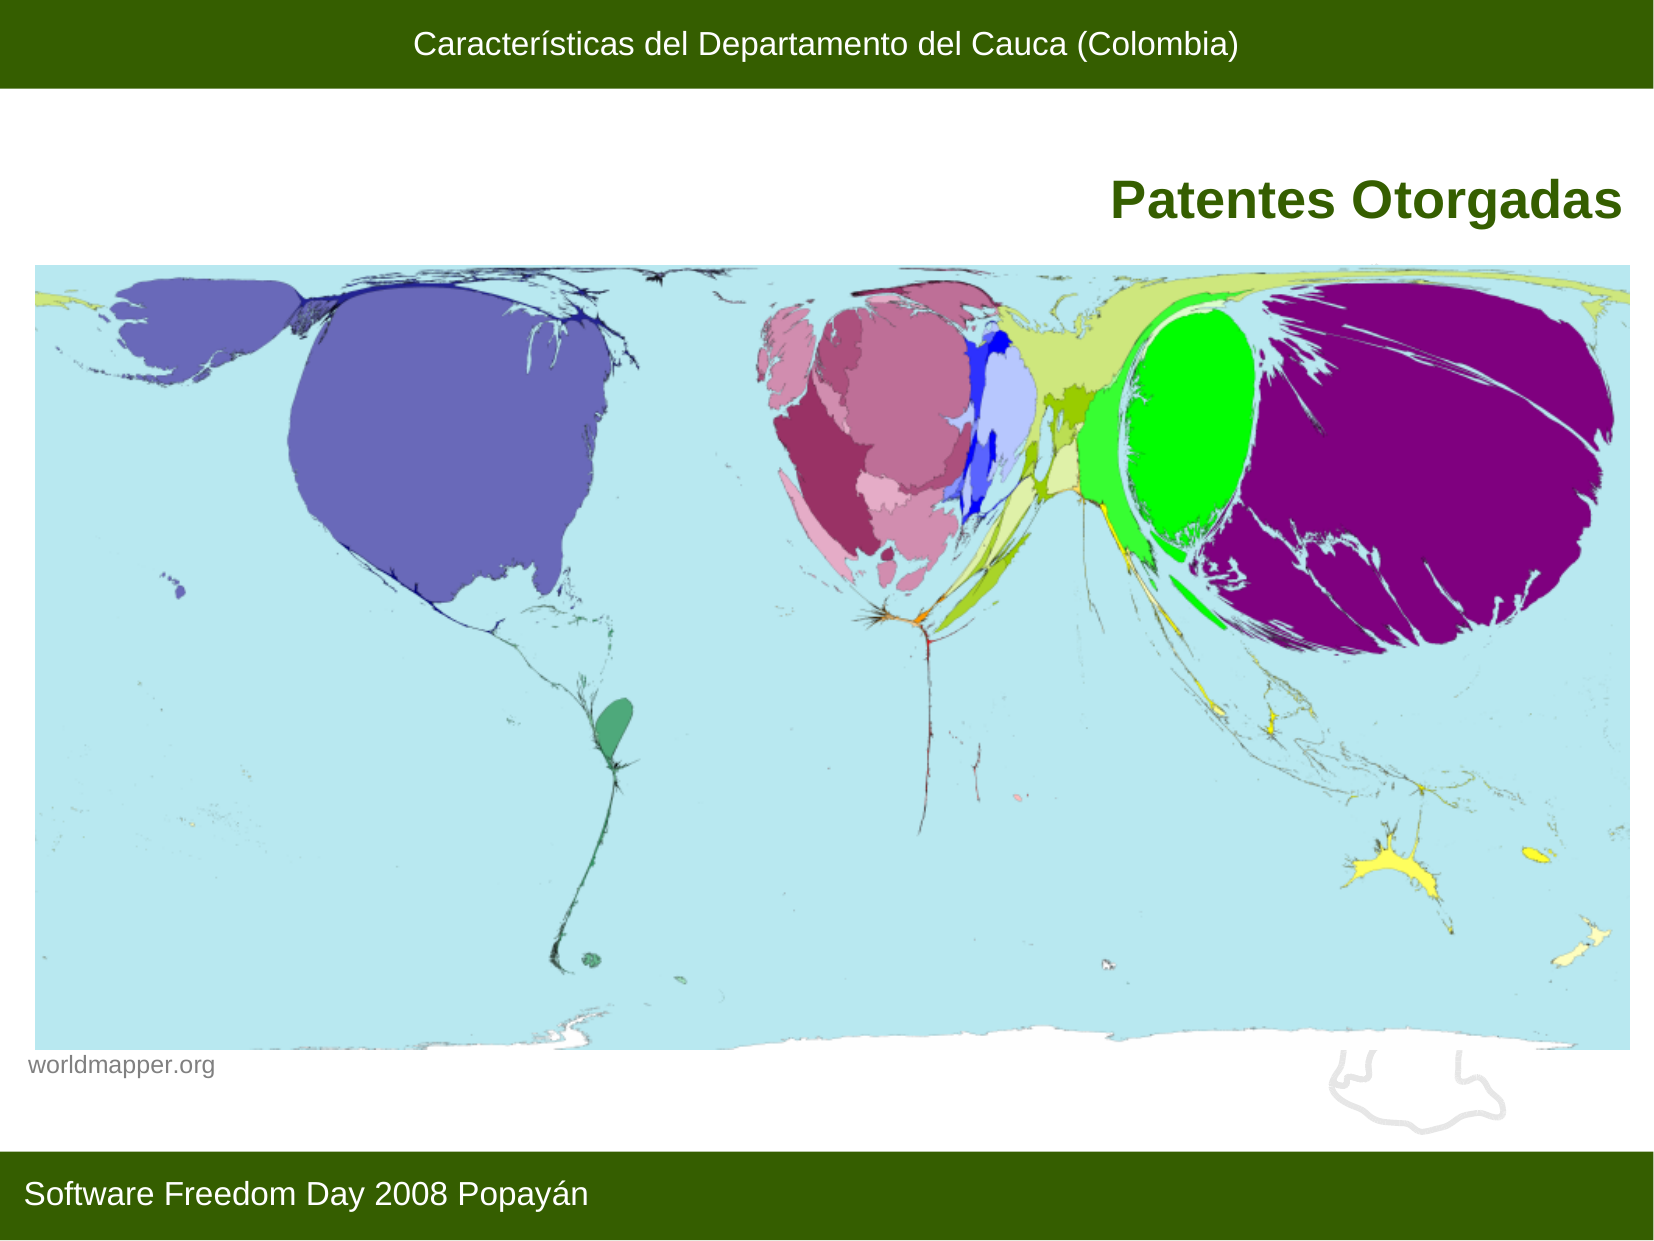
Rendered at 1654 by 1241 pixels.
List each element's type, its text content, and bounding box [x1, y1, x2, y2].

title Patentes Otorgadas [147, 147, 1625, 252]
text_box worldmapper.org [28, 1051, 214, 1080]
picture [35, 265, 1630, 1051]
